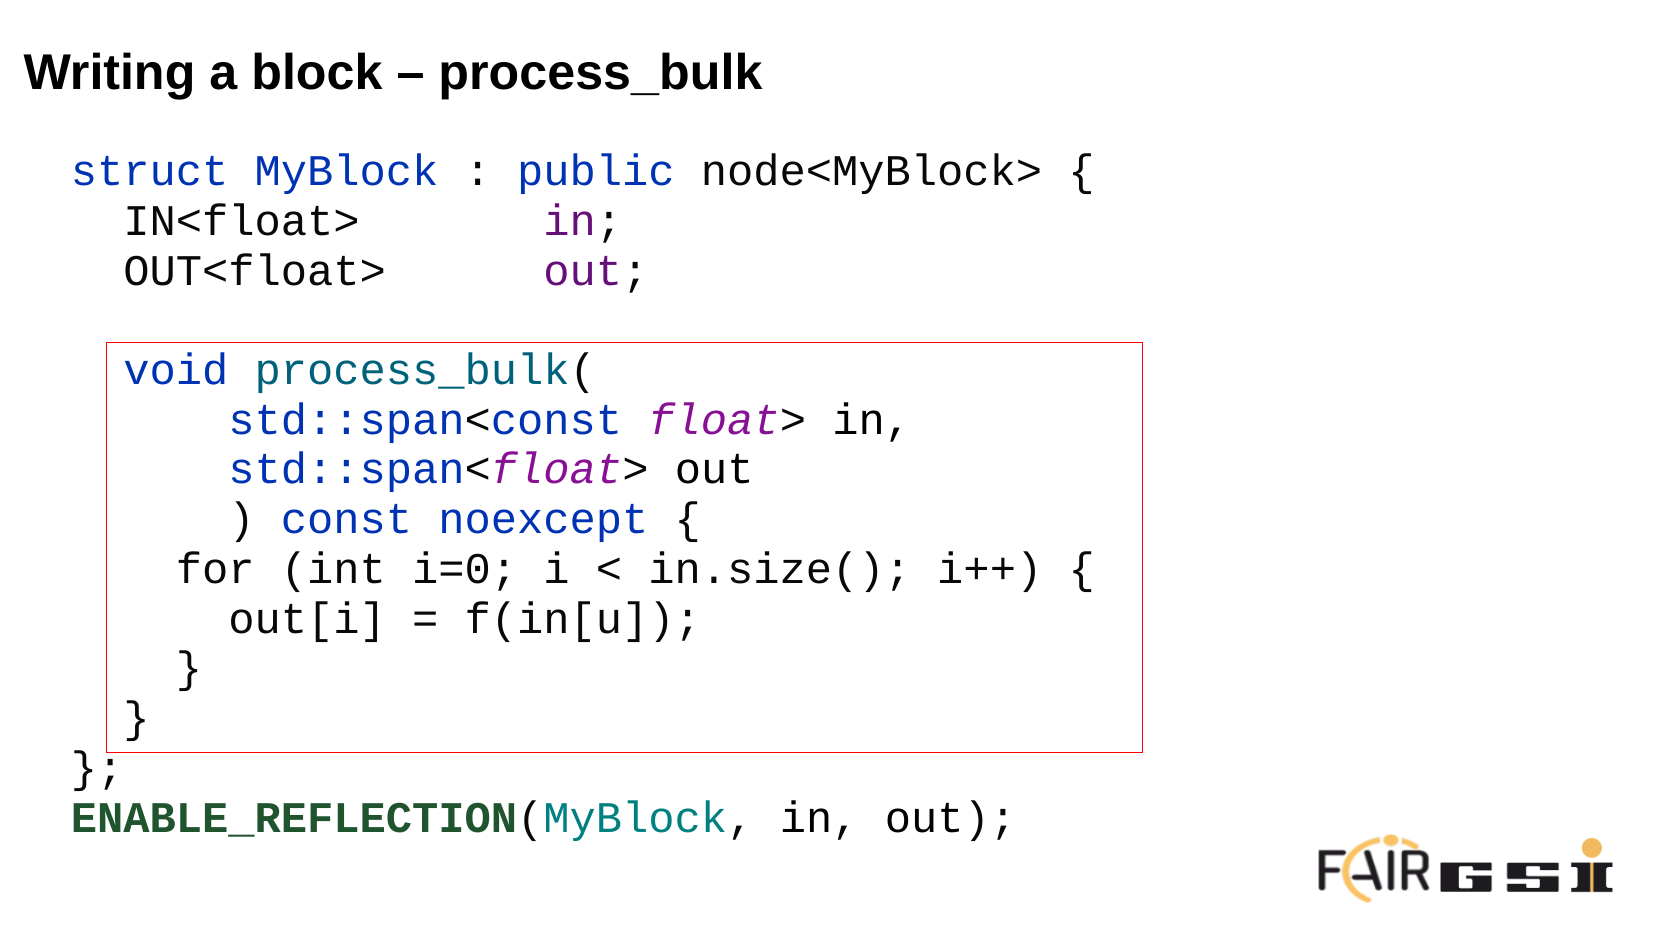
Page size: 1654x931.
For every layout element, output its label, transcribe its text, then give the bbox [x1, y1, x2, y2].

picture [1439, 853, 1615, 895]
title Writing a block – process_bulk [23, 5, 1638, 139]
text_box struct MyBlock : public node<MyBlock> { IN<float> in; OUT<float> out; void process_bulk( std::span<const float> in, std::span<float> out ) const noexcept { for (int i=0; i < in.size(); i++) { out[i] = f(in[u]); } } }; ENABLE_REFLECTION(MyBlock, in, out); [56, 141, 1654, 853]
picture [1318, 853, 1430, 904]
